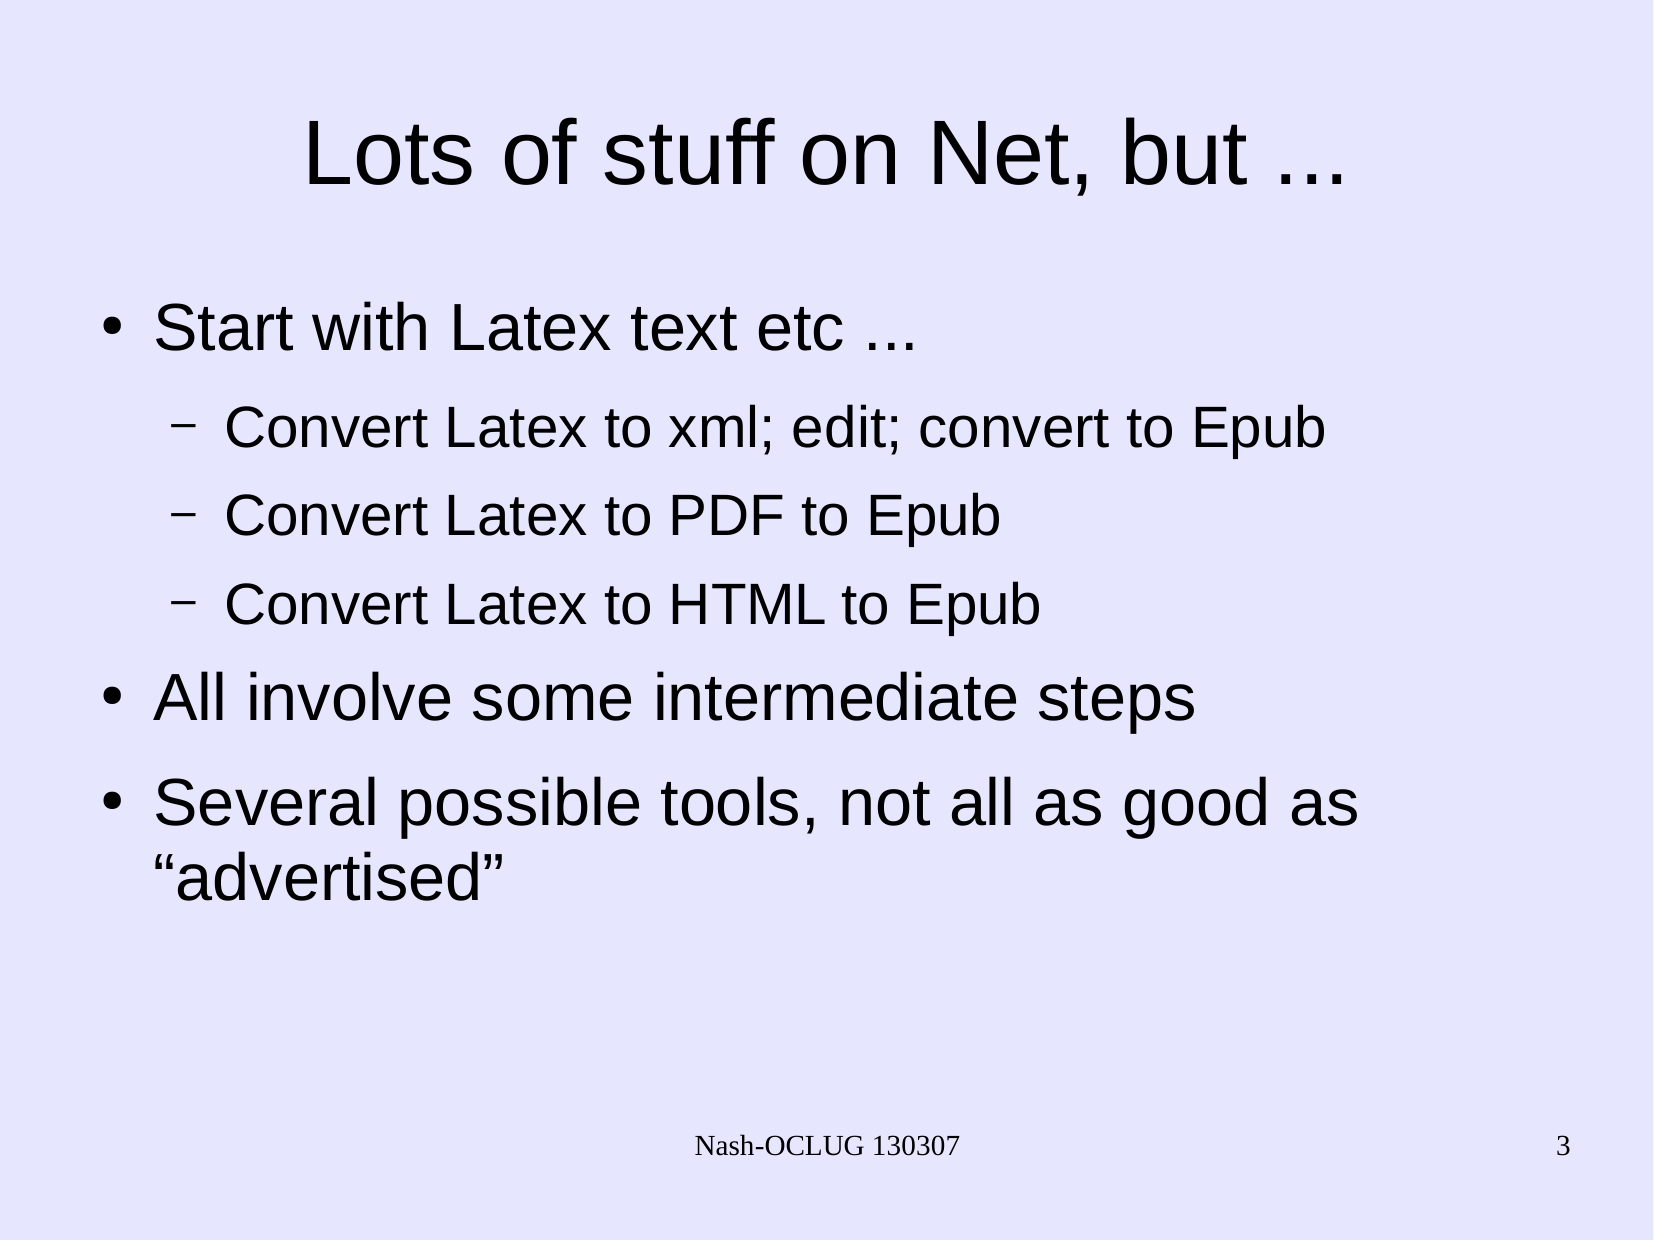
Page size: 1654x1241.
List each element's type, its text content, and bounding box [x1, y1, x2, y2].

title Lots of stuff on Net, but ... [82, 49, 1571, 257]
list Start with Latex text etc ... Convert Latex to xml; edit; convert to Epub Convert Latex to PDF to Epub Convert Latex to HTML to Epub All involve some intermediate steps Several possible tools, not all as good as “advertised” [82, 290, 1538, 1010]
